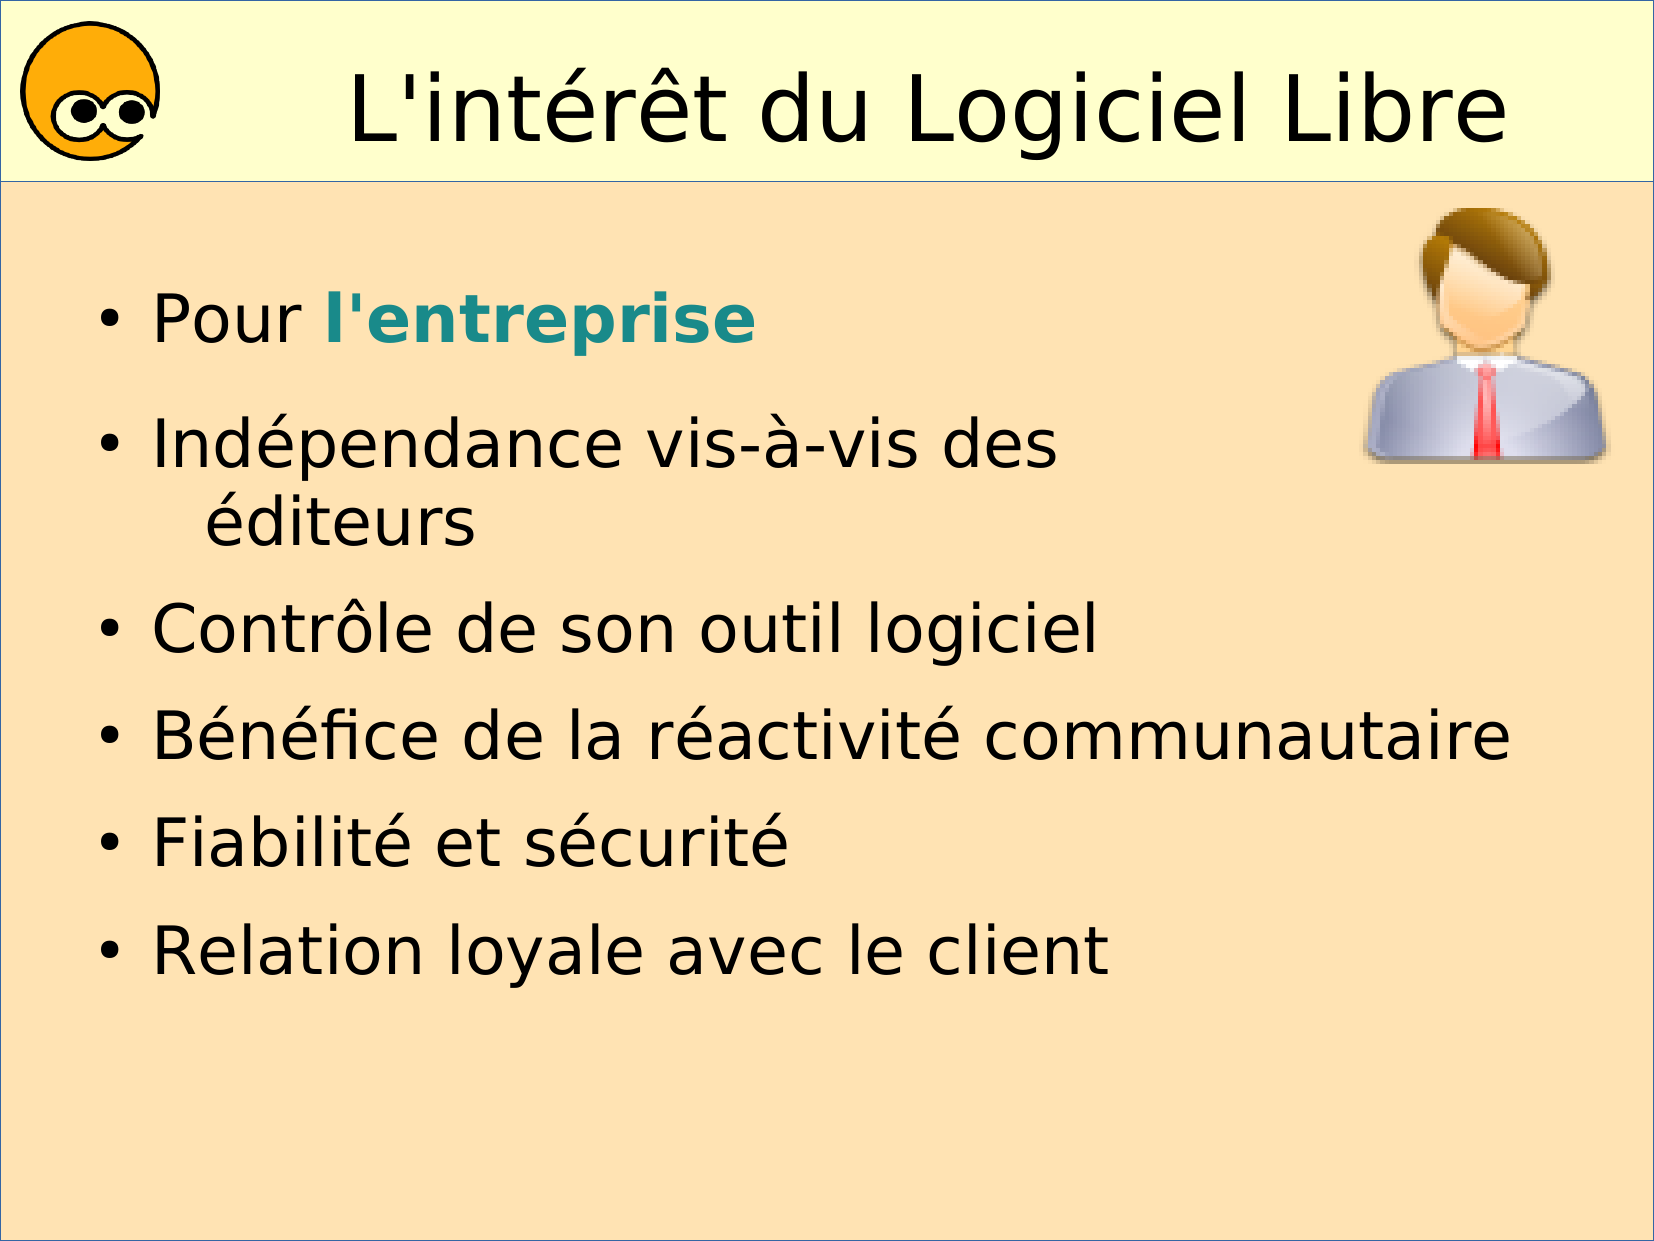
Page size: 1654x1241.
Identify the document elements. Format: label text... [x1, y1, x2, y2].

title L'intérêt du Logiciel Libre [287, 49, 1571, 170]
list Pour l'entreprise Indépendance vis-à-vis des éditeurs Contrôle de son outil logiciel Bénéfice de la réactivité communautaire Fiabilité et sécurité Relation loyale avec le client [62, 280, 1551, 1099]
picture [1351, 208, 1624, 464]
picture [20, 21, 160, 161]
